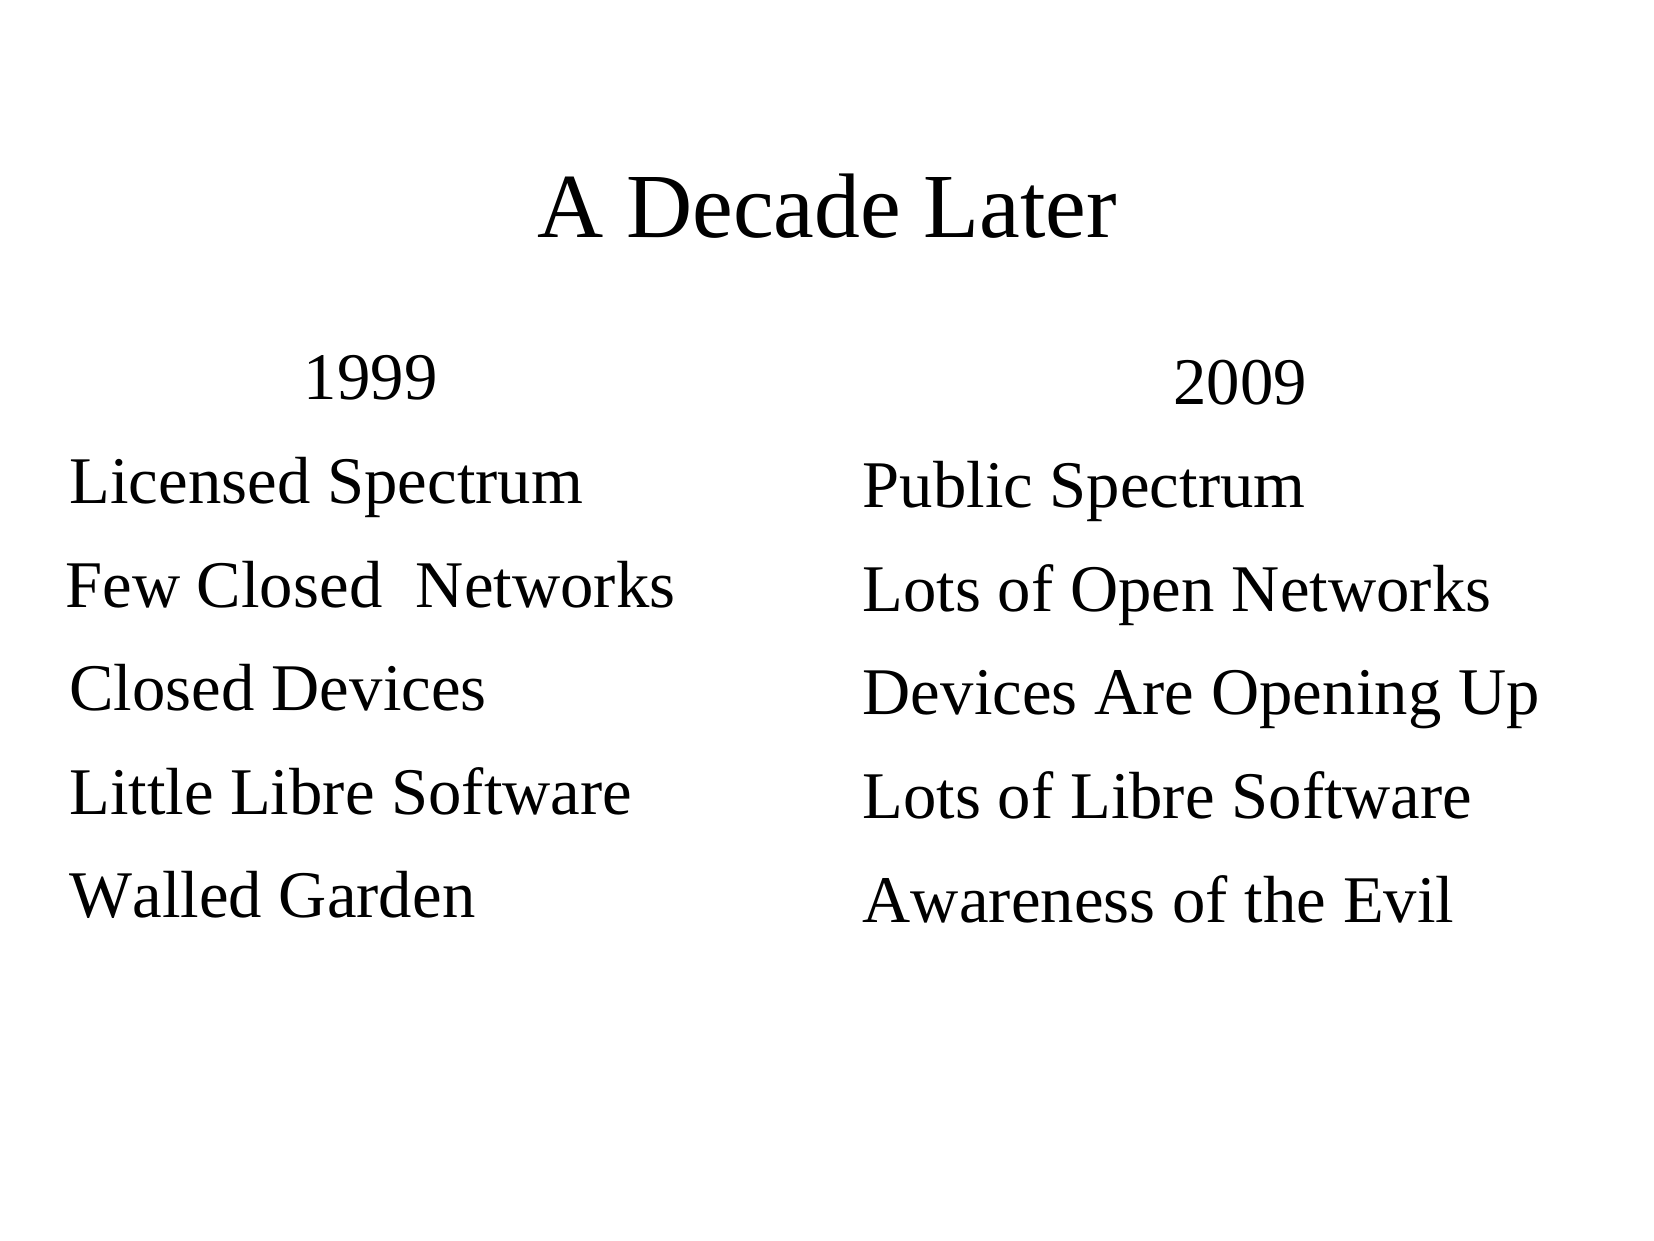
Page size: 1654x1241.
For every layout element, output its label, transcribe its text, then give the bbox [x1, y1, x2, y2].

list 1999 Licensed Spectrum Few Closed Networks Closed Devices Little Libre Software Walled Garden [35, 340, 689, 1136]
list 2009 Public Spectrum Lots of Open Networks Devices Are Opening Up Lots of Libre Software Awareness of the Evil [844, 344, 1618, 1141]
title A Decade Later [121, 102, 1534, 311]
